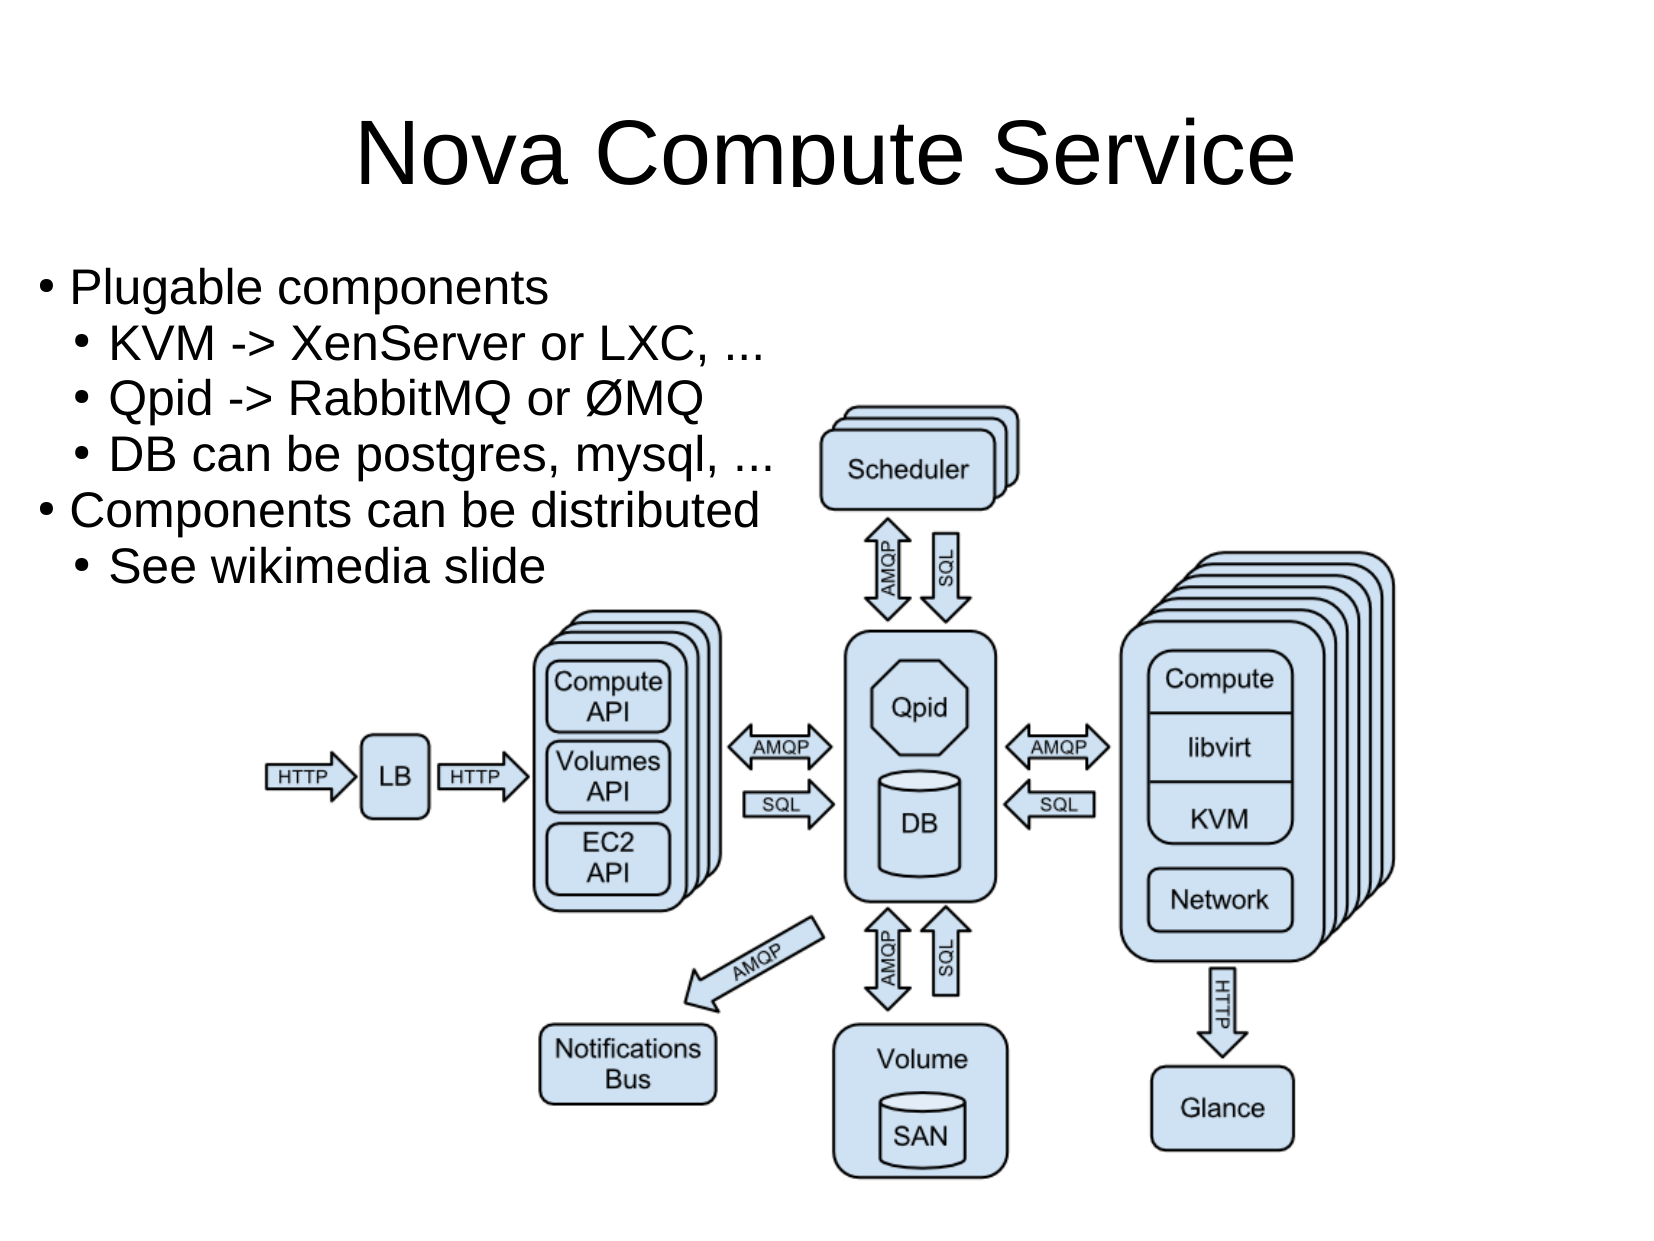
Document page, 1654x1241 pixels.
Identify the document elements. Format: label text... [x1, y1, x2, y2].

picture [187, 187, 1576, 1219]
title Nova Compute Service [82, 49, 1571, 252]
text_box Plugable components KVM -> XenServer or LXC, ... Qpid -> RabbitMQ or ØMQ DB can be postgres, mysql, ... Components can be distributed See wikimedia slide [37, 252, 1526, 601]
